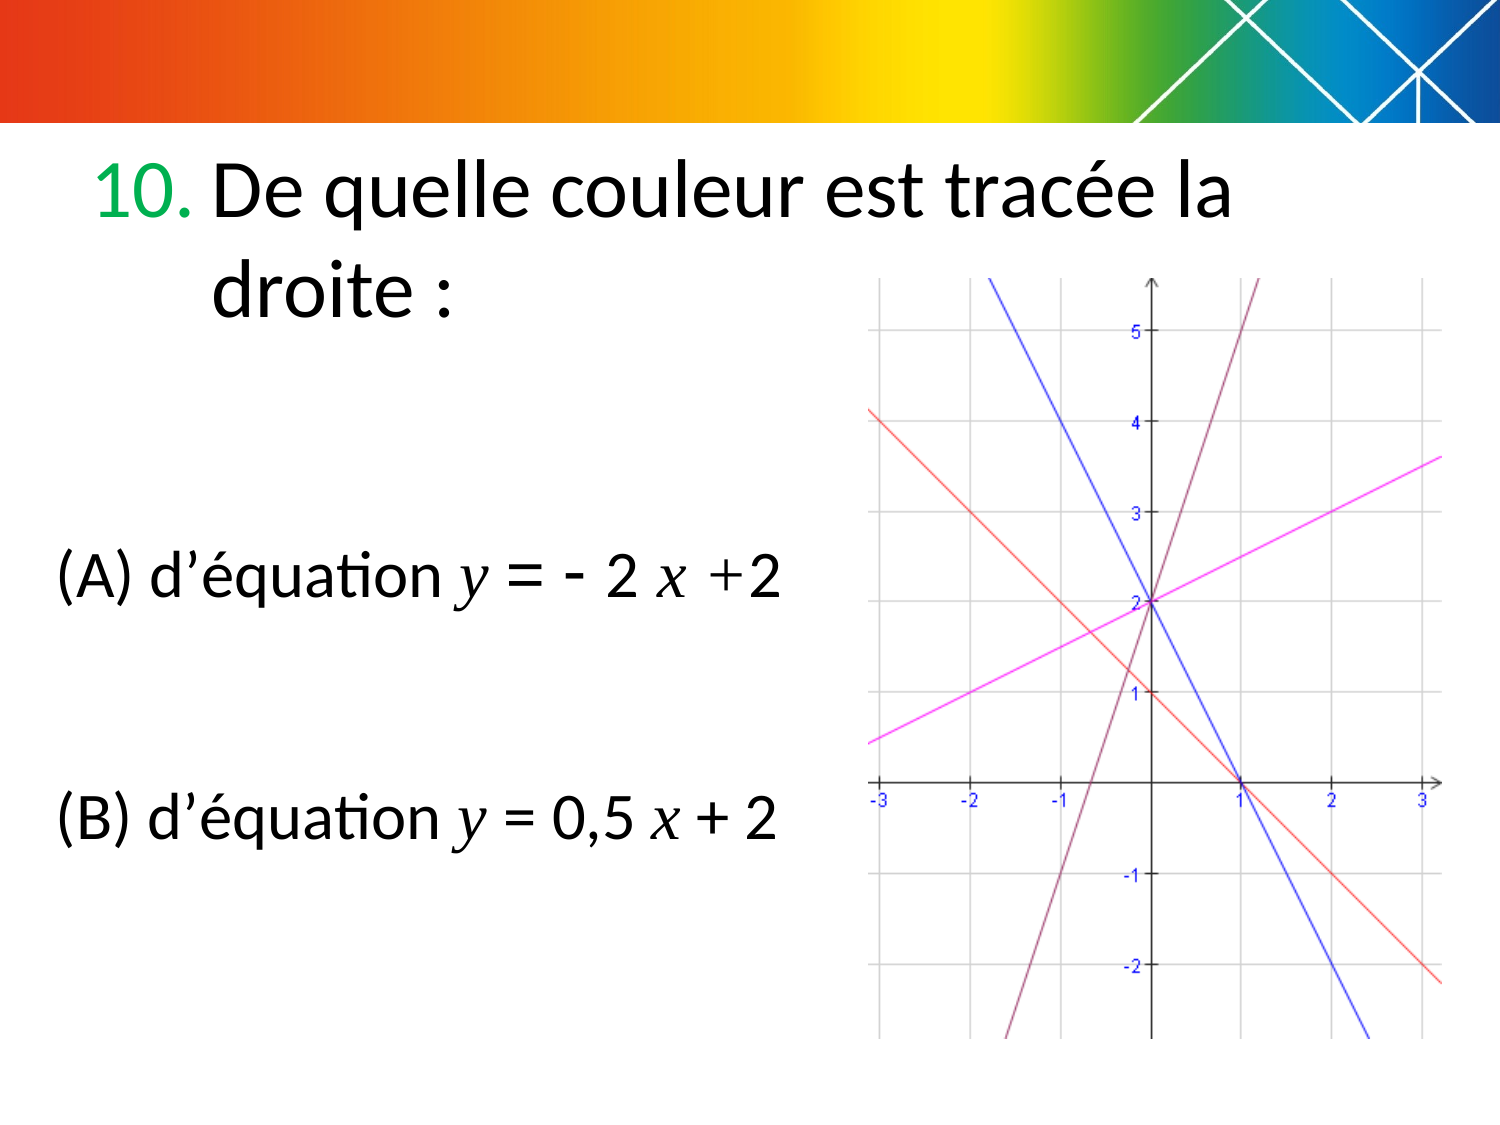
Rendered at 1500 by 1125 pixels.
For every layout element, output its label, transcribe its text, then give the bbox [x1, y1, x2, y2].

picture [1340, 0, 1500, 123]
picture [868, 278, 1442, 1039]
text_box d’équation y = - 2 x +2 d’équation y = 0,5 x + 2 [41, 515, 821, 861]
picture [0, 0, 1359, 123]
title De quelle couleur est tracée la droite : [75, 126, 1426, 342]
